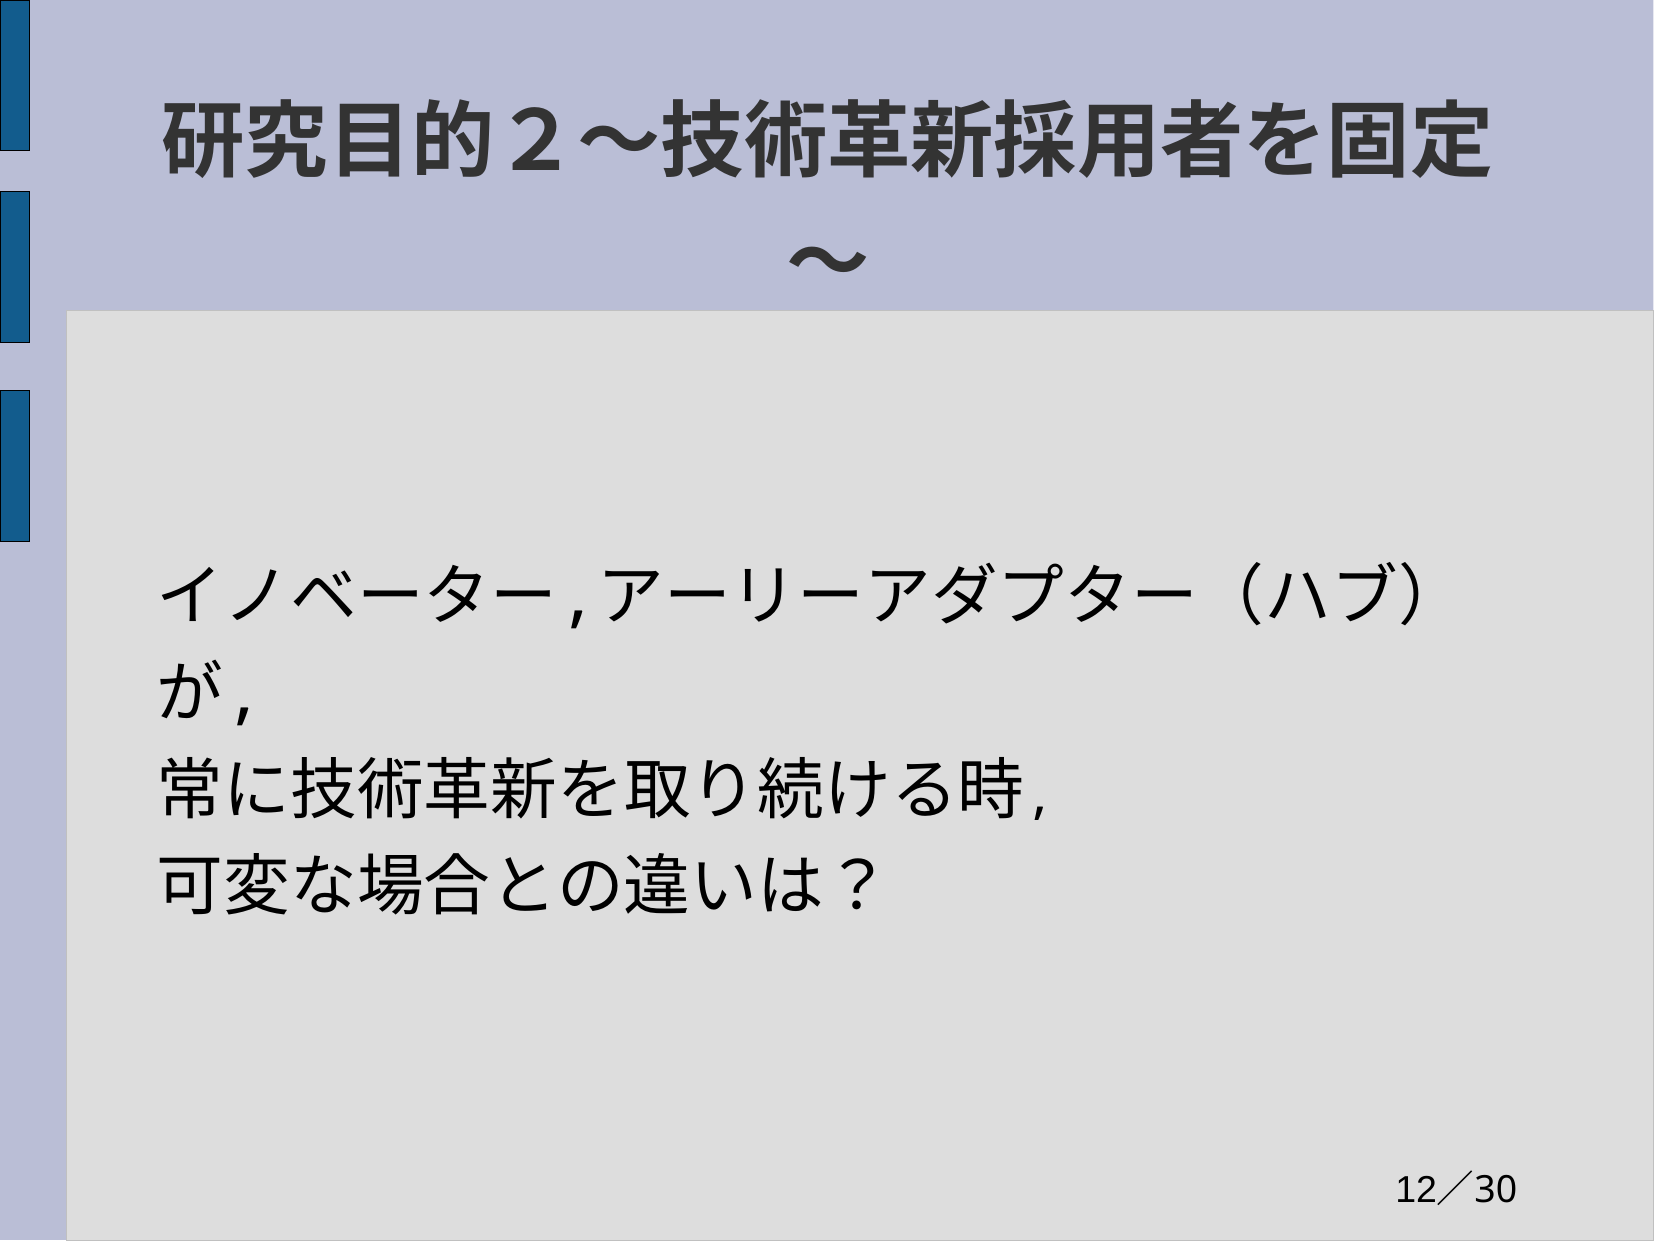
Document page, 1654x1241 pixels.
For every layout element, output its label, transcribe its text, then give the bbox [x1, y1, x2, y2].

subtitle イノベーター,アーリーアダプター（ハブ）が, 常に技術革新を取り続ける時, 可変な場合との違いは？ [121, 344, 1534, 1127]
title 研究目的２〜技術革新採用者を固定〜 [121, 83, 1534, 307]
